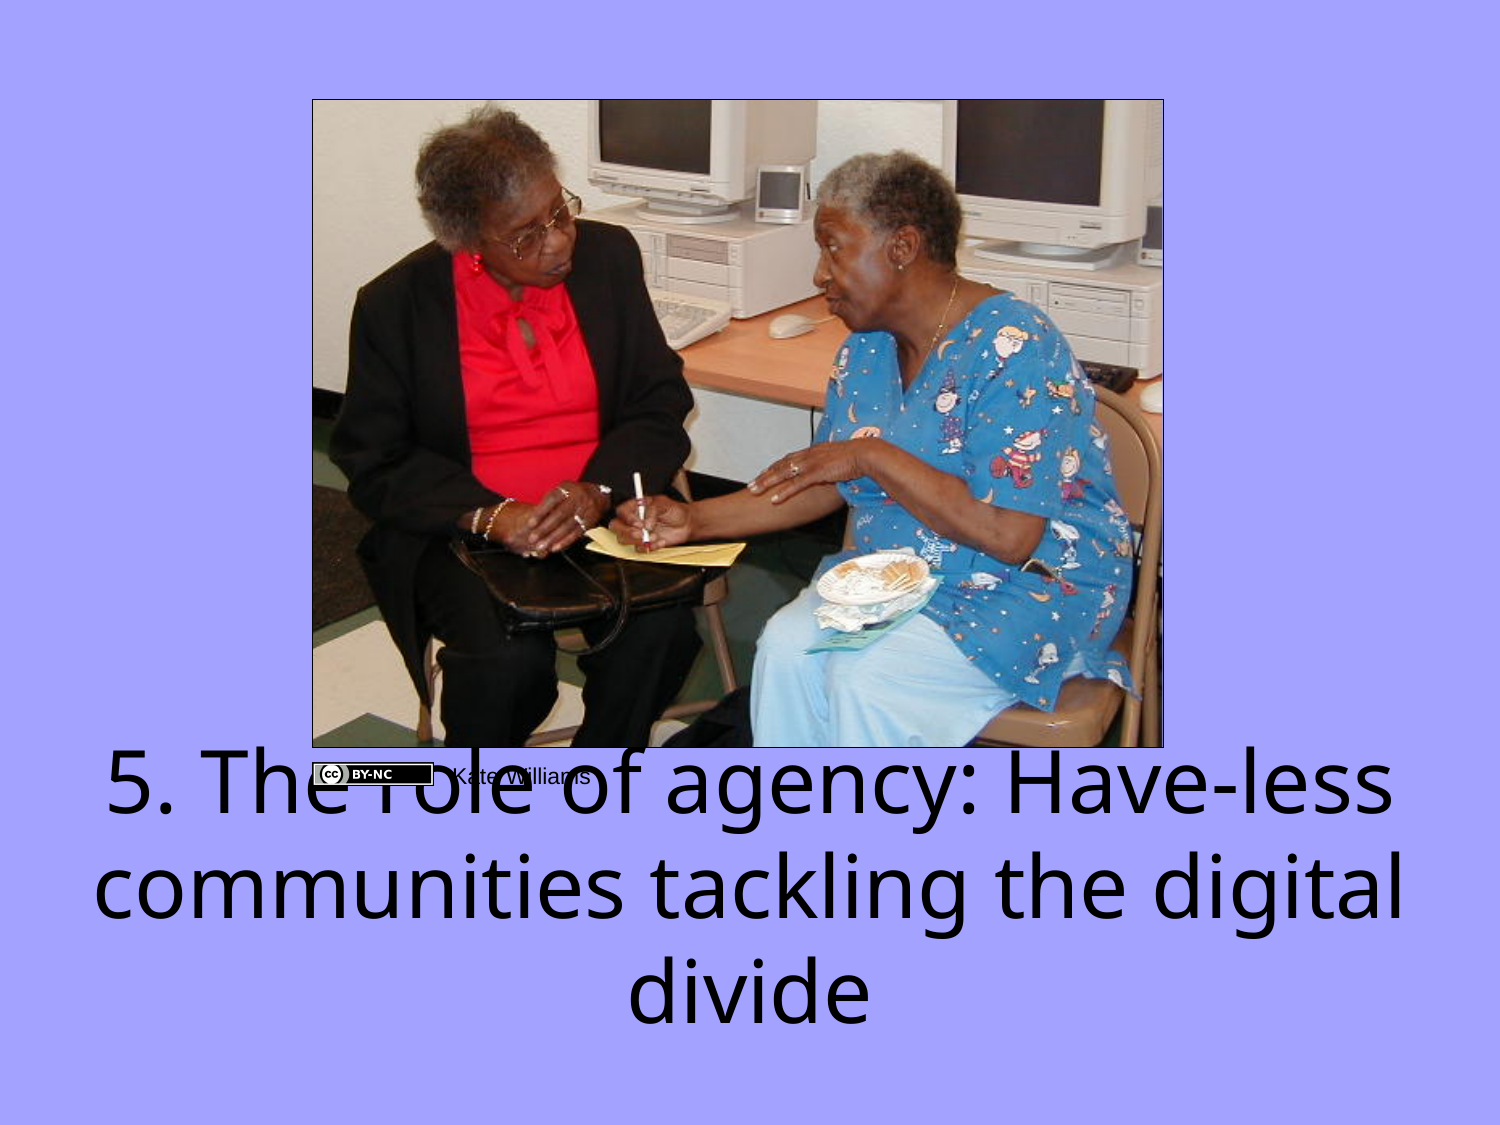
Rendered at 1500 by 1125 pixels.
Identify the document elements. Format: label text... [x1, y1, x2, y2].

picture [312, 762, 434, 786]
title 5. The role of agency: Have-less communities tackling the digital divide [0, 762, 1500, 1004]
picture [312, 99, 1163, 747]
text_box Kate Williams [437, 749, 713, 800]
